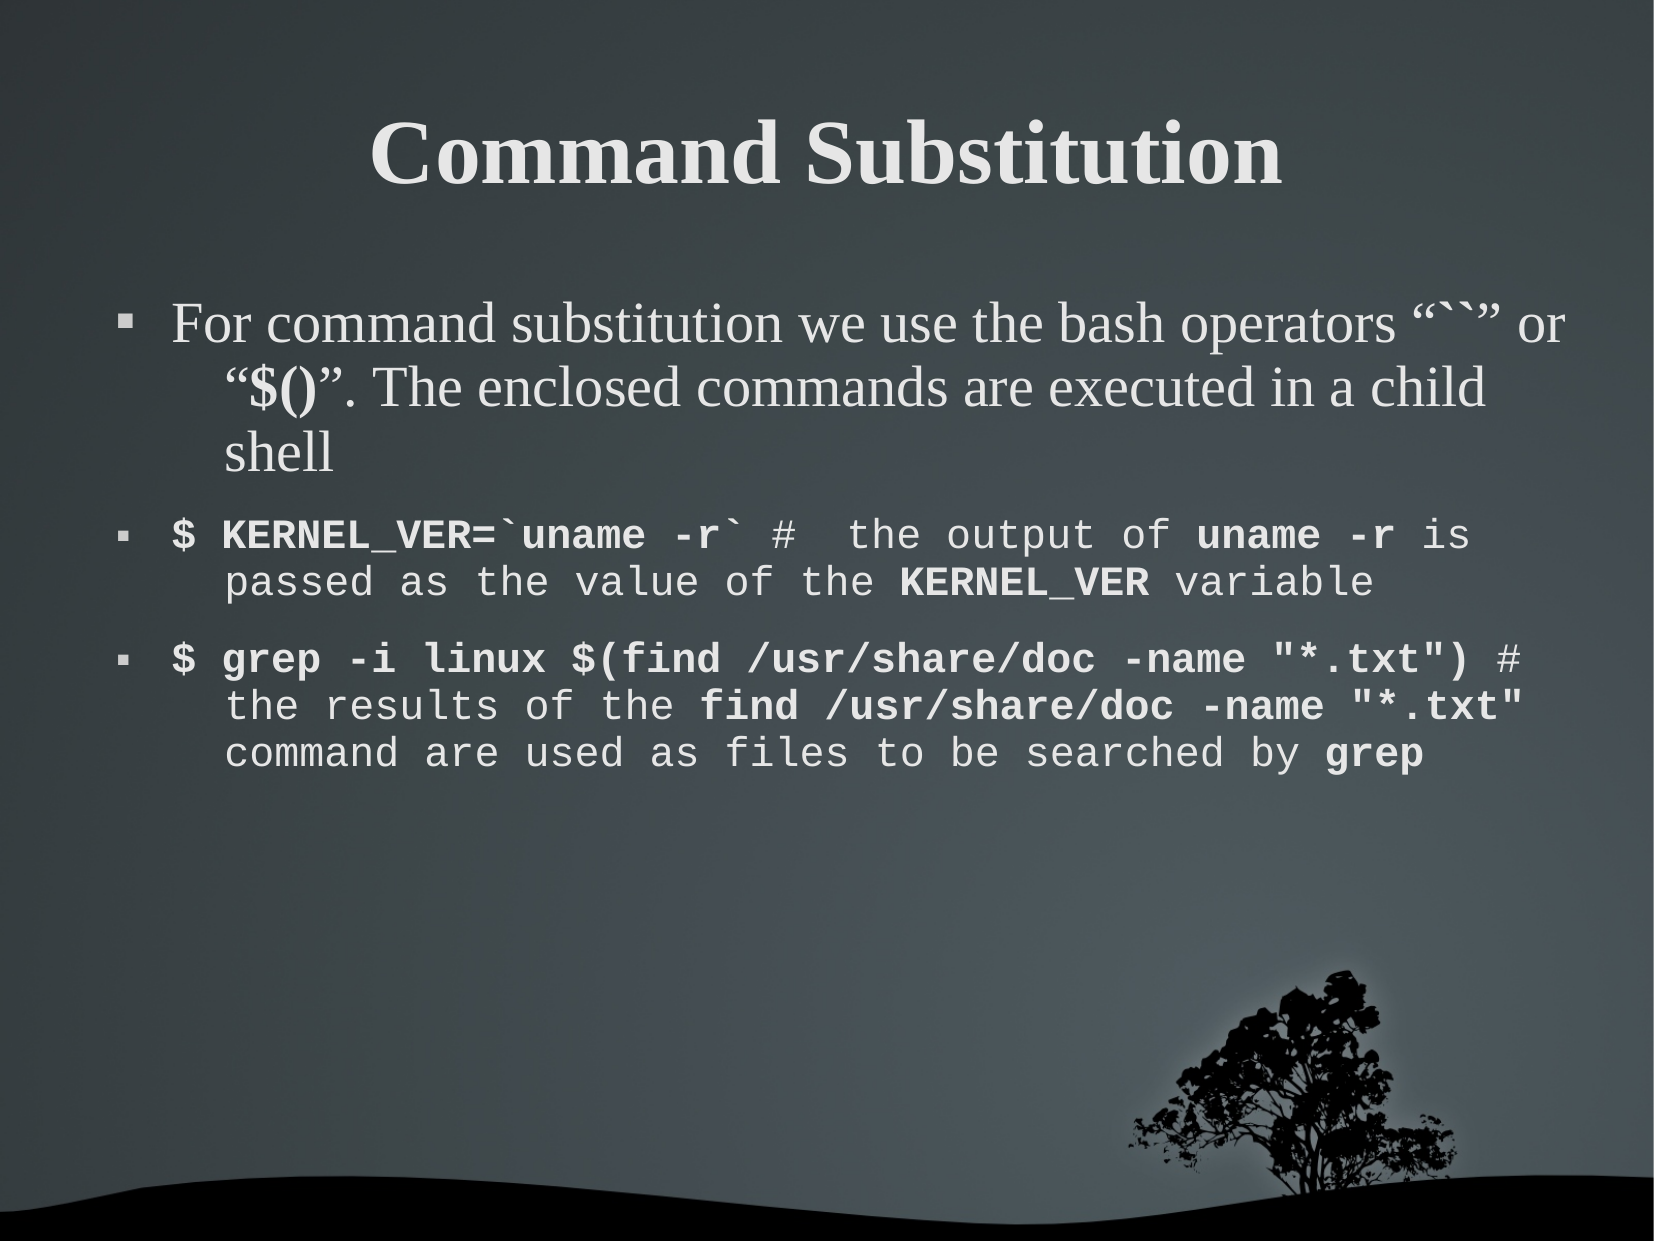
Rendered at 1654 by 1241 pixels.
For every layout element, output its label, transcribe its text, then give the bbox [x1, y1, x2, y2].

title Command Substitution [82, 33, 1571, 273]
list For command substitution we use the bash operators “``” or “$()”. The enclosed commands are executed in a child shell $ KERNEL_VER=`uname -r` # the output of uname -r is passed as the value of the KERNEL_VER variable $ grep -i linux $(find /usr/share/doc -name "*.txt") # the results of the find /usr/share/doc -name "*.txt" command are used as files to be searched by grep [82, 290, 1571, 1109]
picture [0, 0, 1654, 1241]
